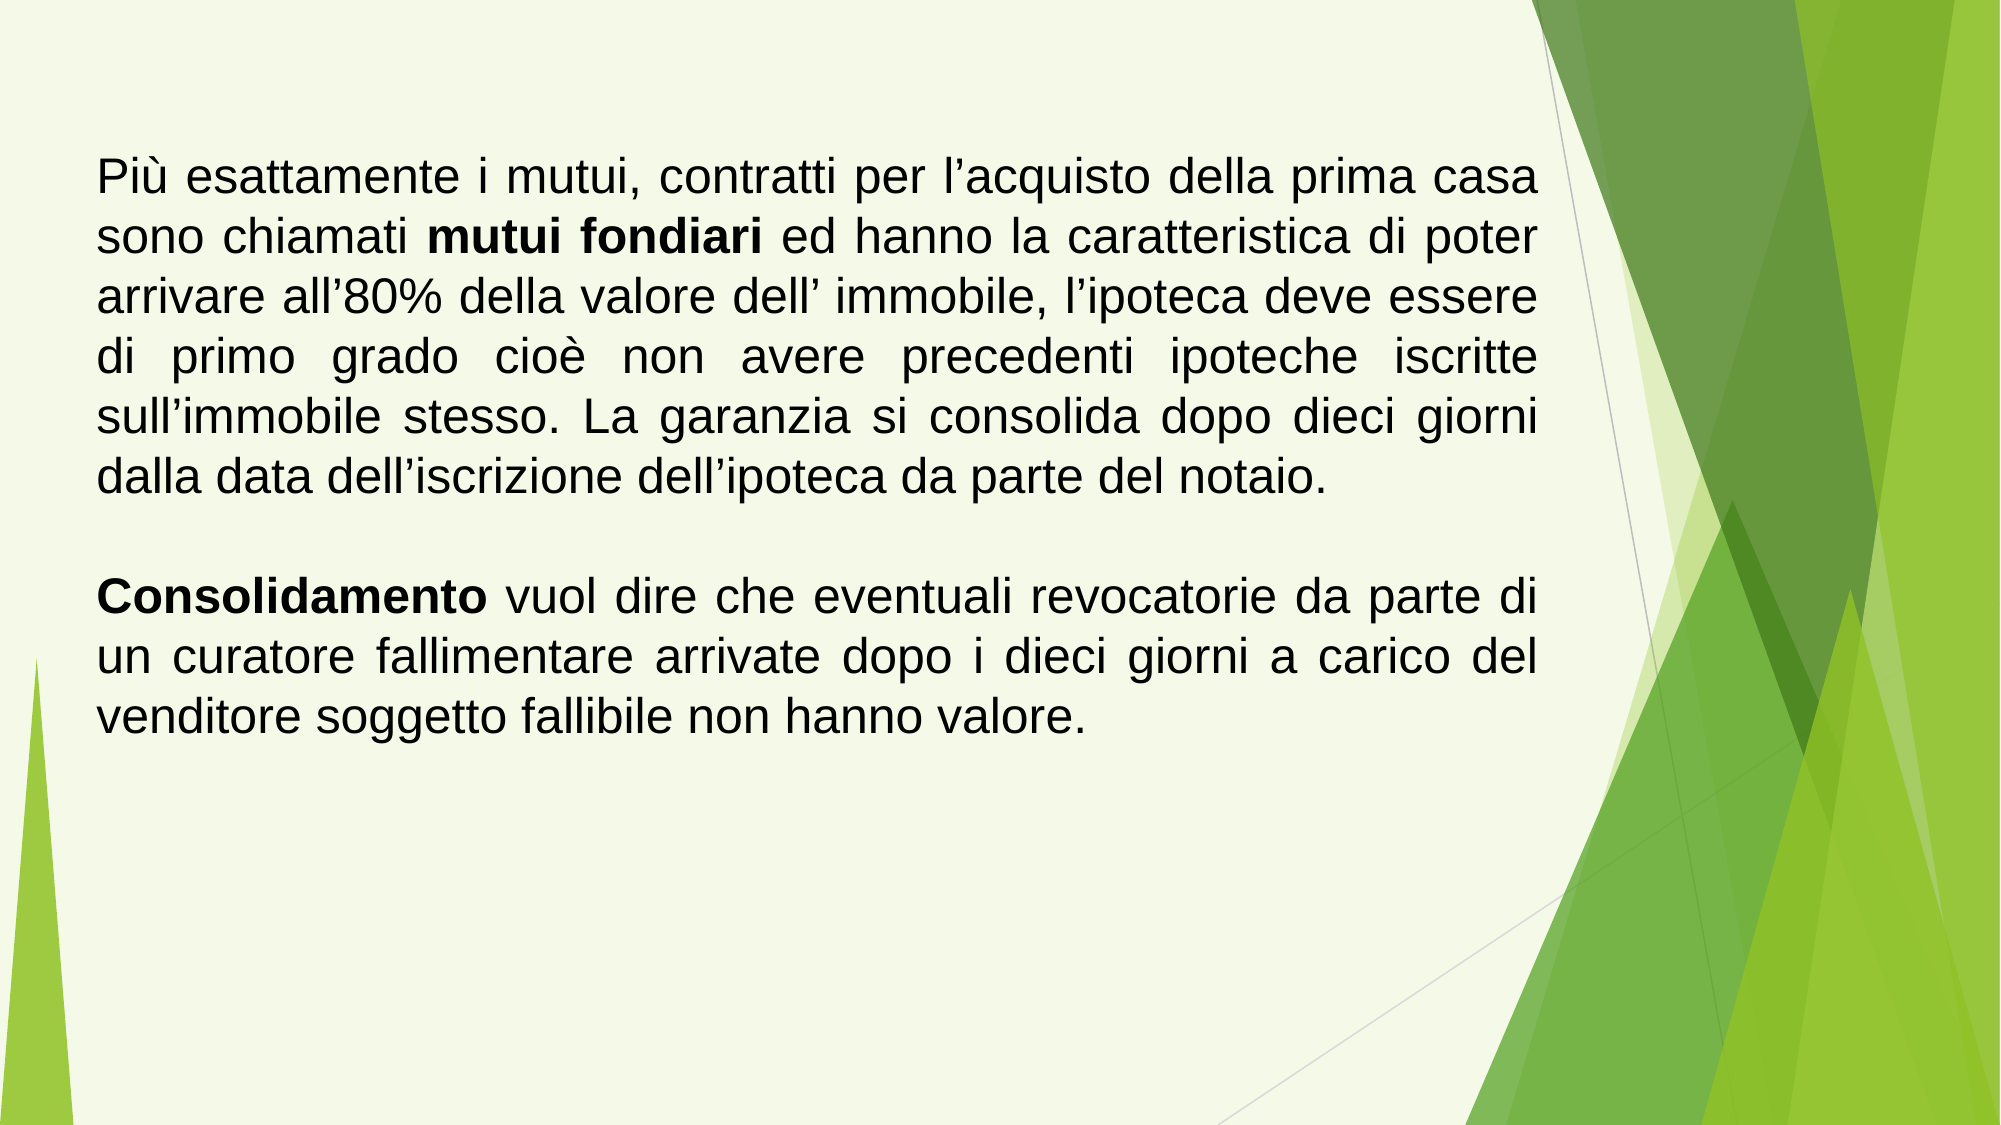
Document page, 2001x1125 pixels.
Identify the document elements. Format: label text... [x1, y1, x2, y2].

text_box Più esattamente i mutui, contratti per l’acquisto della prima casa sono chiamati mutui fondiari ed hanno la caratteristica di poter arrivare all’80% della valore dell’ immobile, l’ipoteca deve essere di primo grado cioè non avere precedenti ipoteche iscritte sull’immobile stesso. La garanzia si consolida dopo dieci giorni dalla data dell’iscrizione dell’ipoteca da parte del notaio. Consolidamento vuol dire che eventuali revocatorie da parte di un curatore fallimentare arrivate dopo i dieci giorni a carico del venditore soggetto fallibile non hanno valore. [81, 136, 1554, 872]
